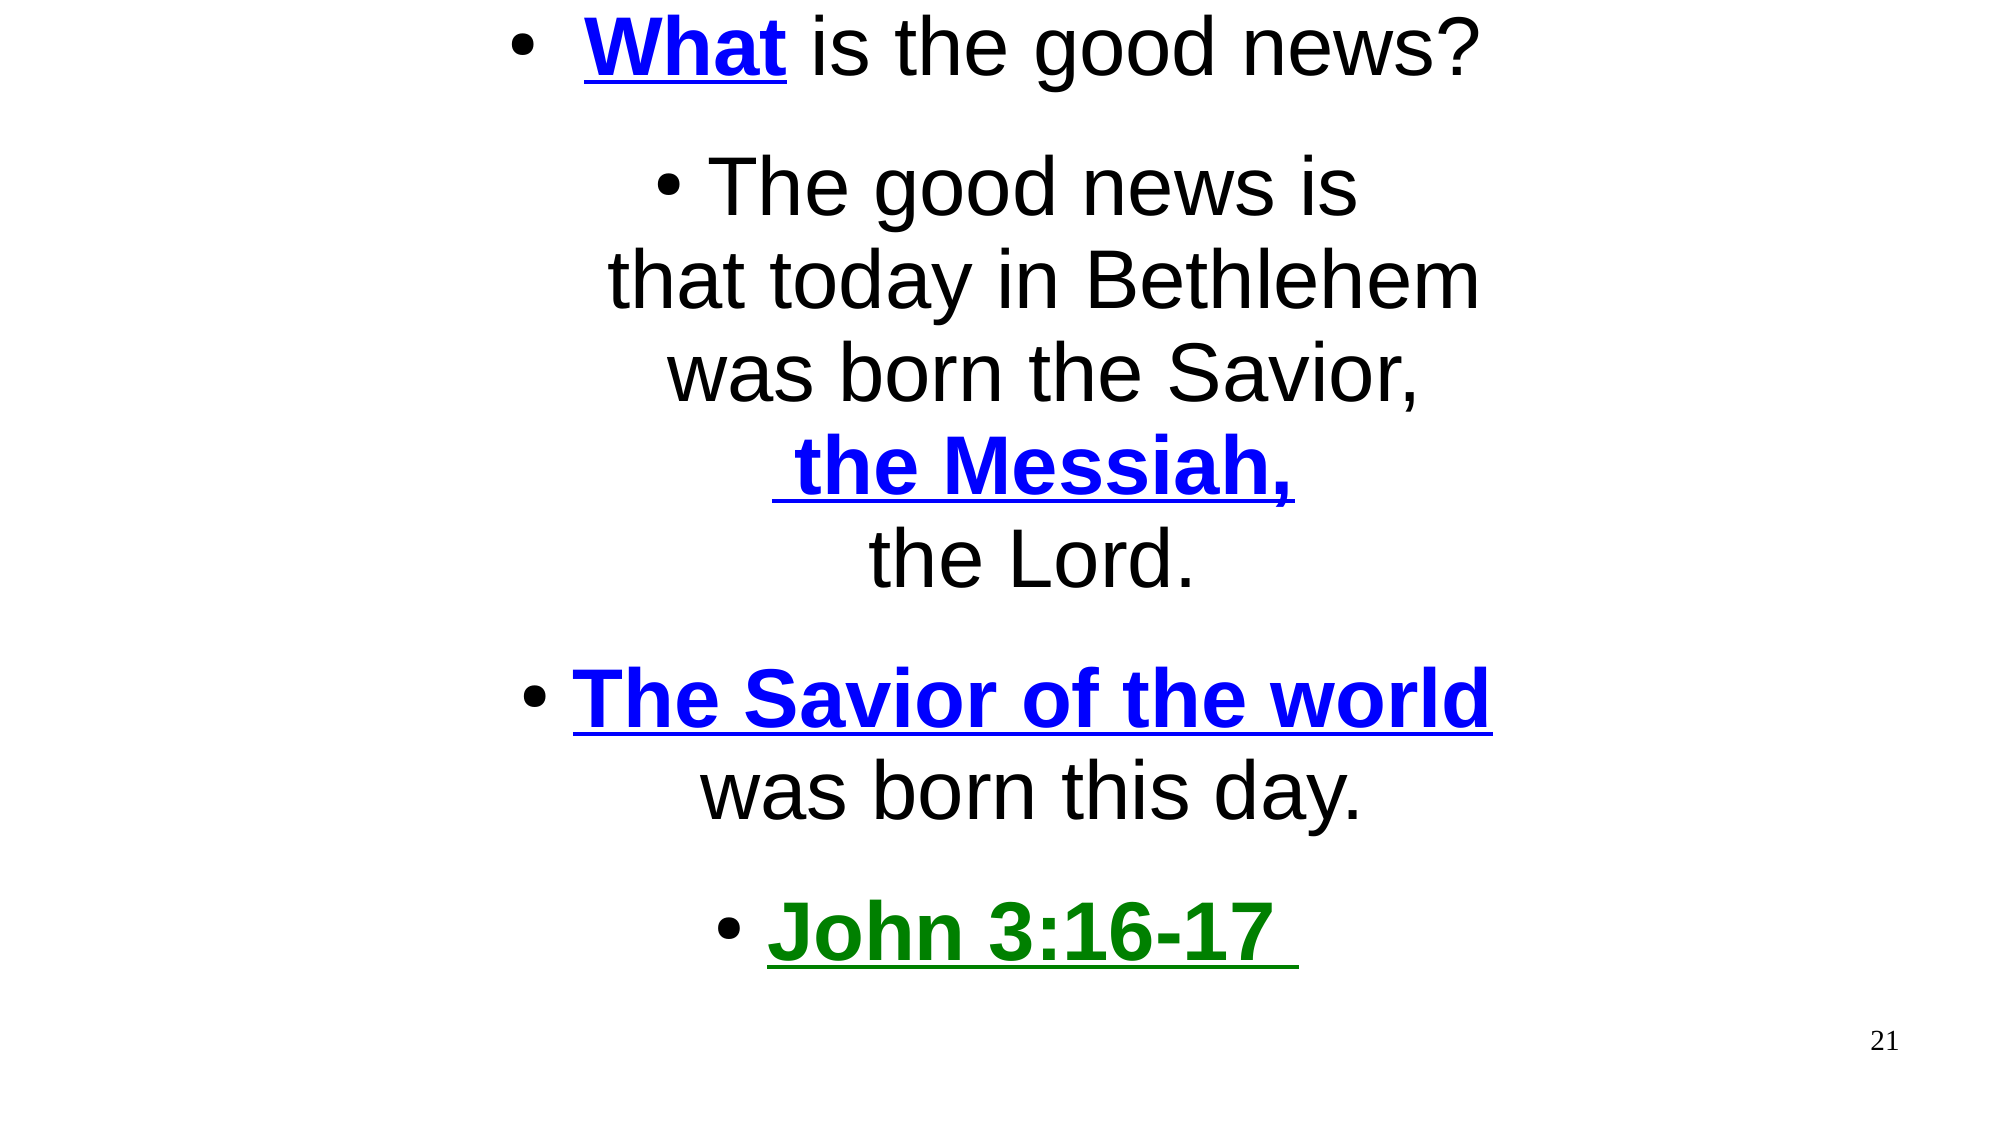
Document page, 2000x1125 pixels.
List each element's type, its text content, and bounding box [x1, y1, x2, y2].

list What is the good news? The good news is that today in Bethlehem was born the Savior, the Messiah, the Lord. The Savior of the world was born this day. John 3:16-17 [0, 0, 1996, 1123]
